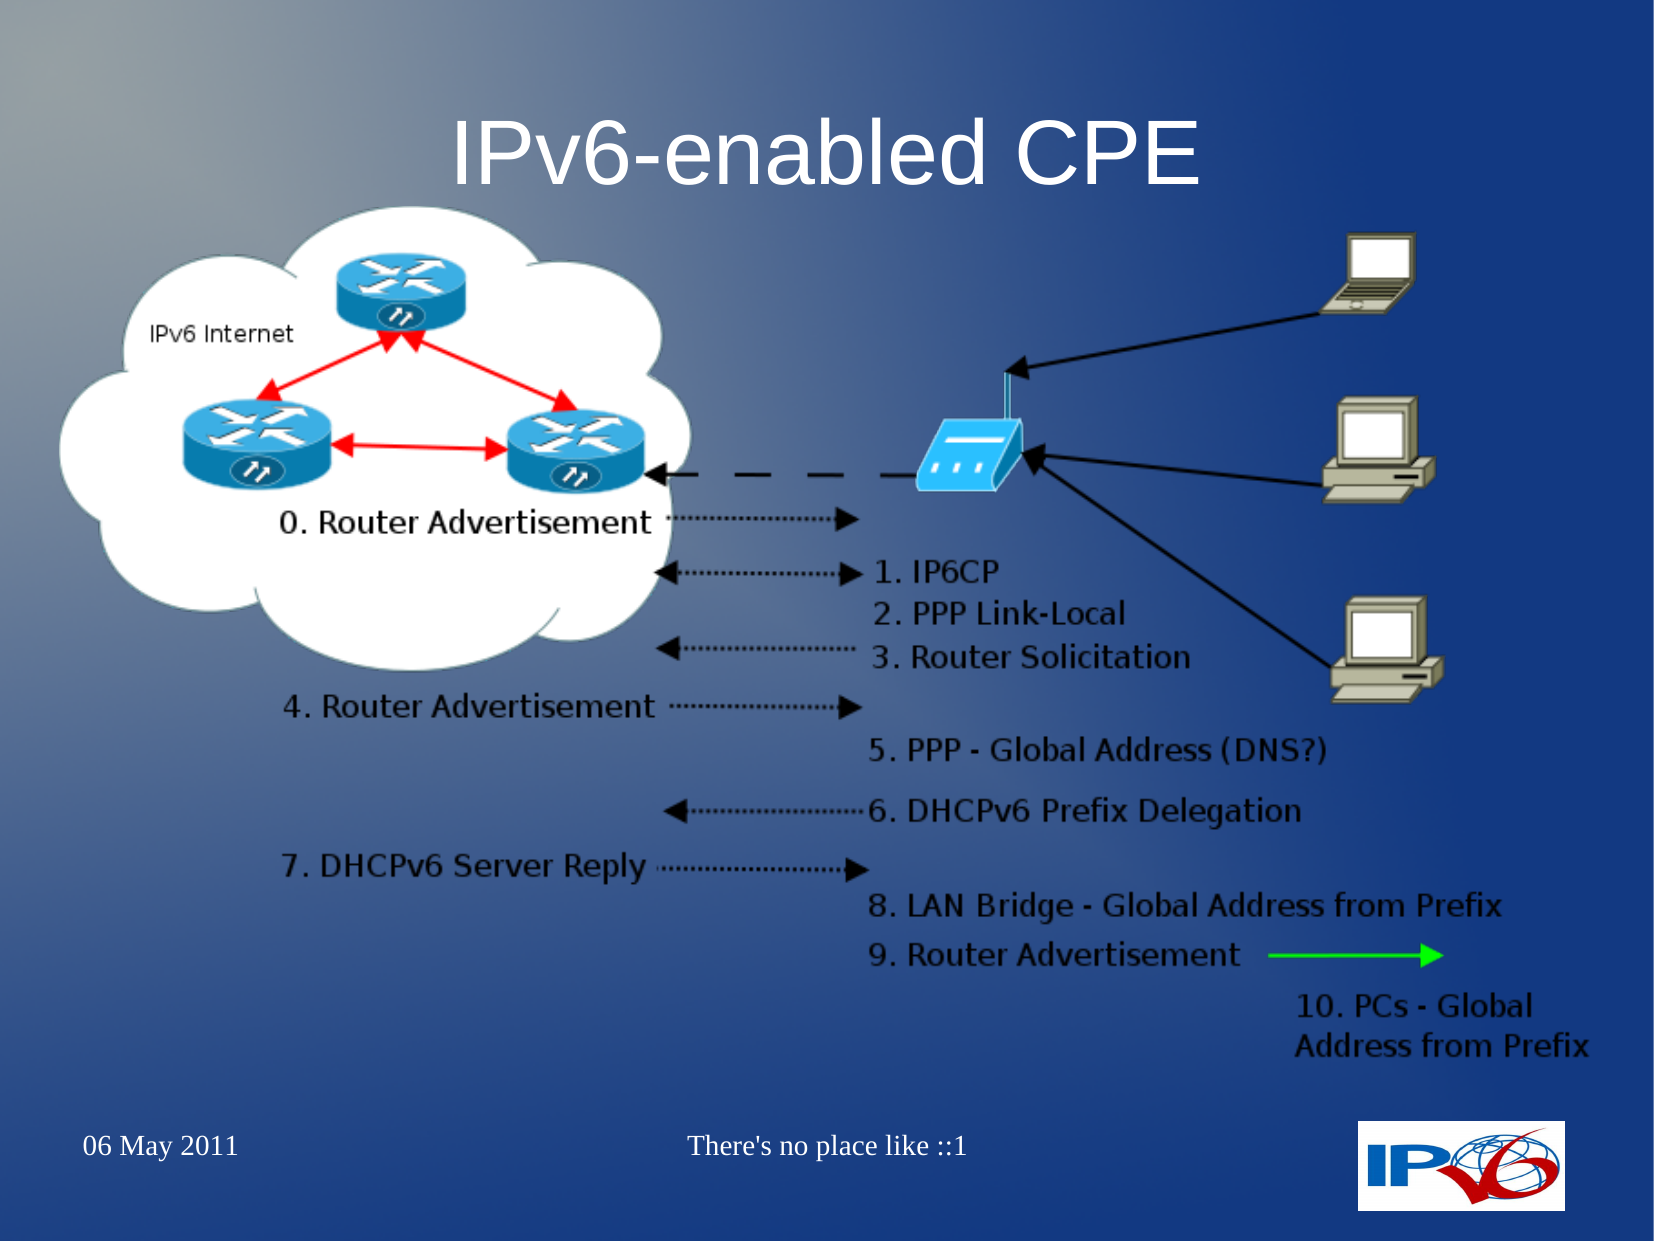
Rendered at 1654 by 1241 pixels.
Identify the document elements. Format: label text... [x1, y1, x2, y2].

picture [0, 0, 1654, 1241]
title IPv6-enabled CPE [82, 56, 1571, 206]
